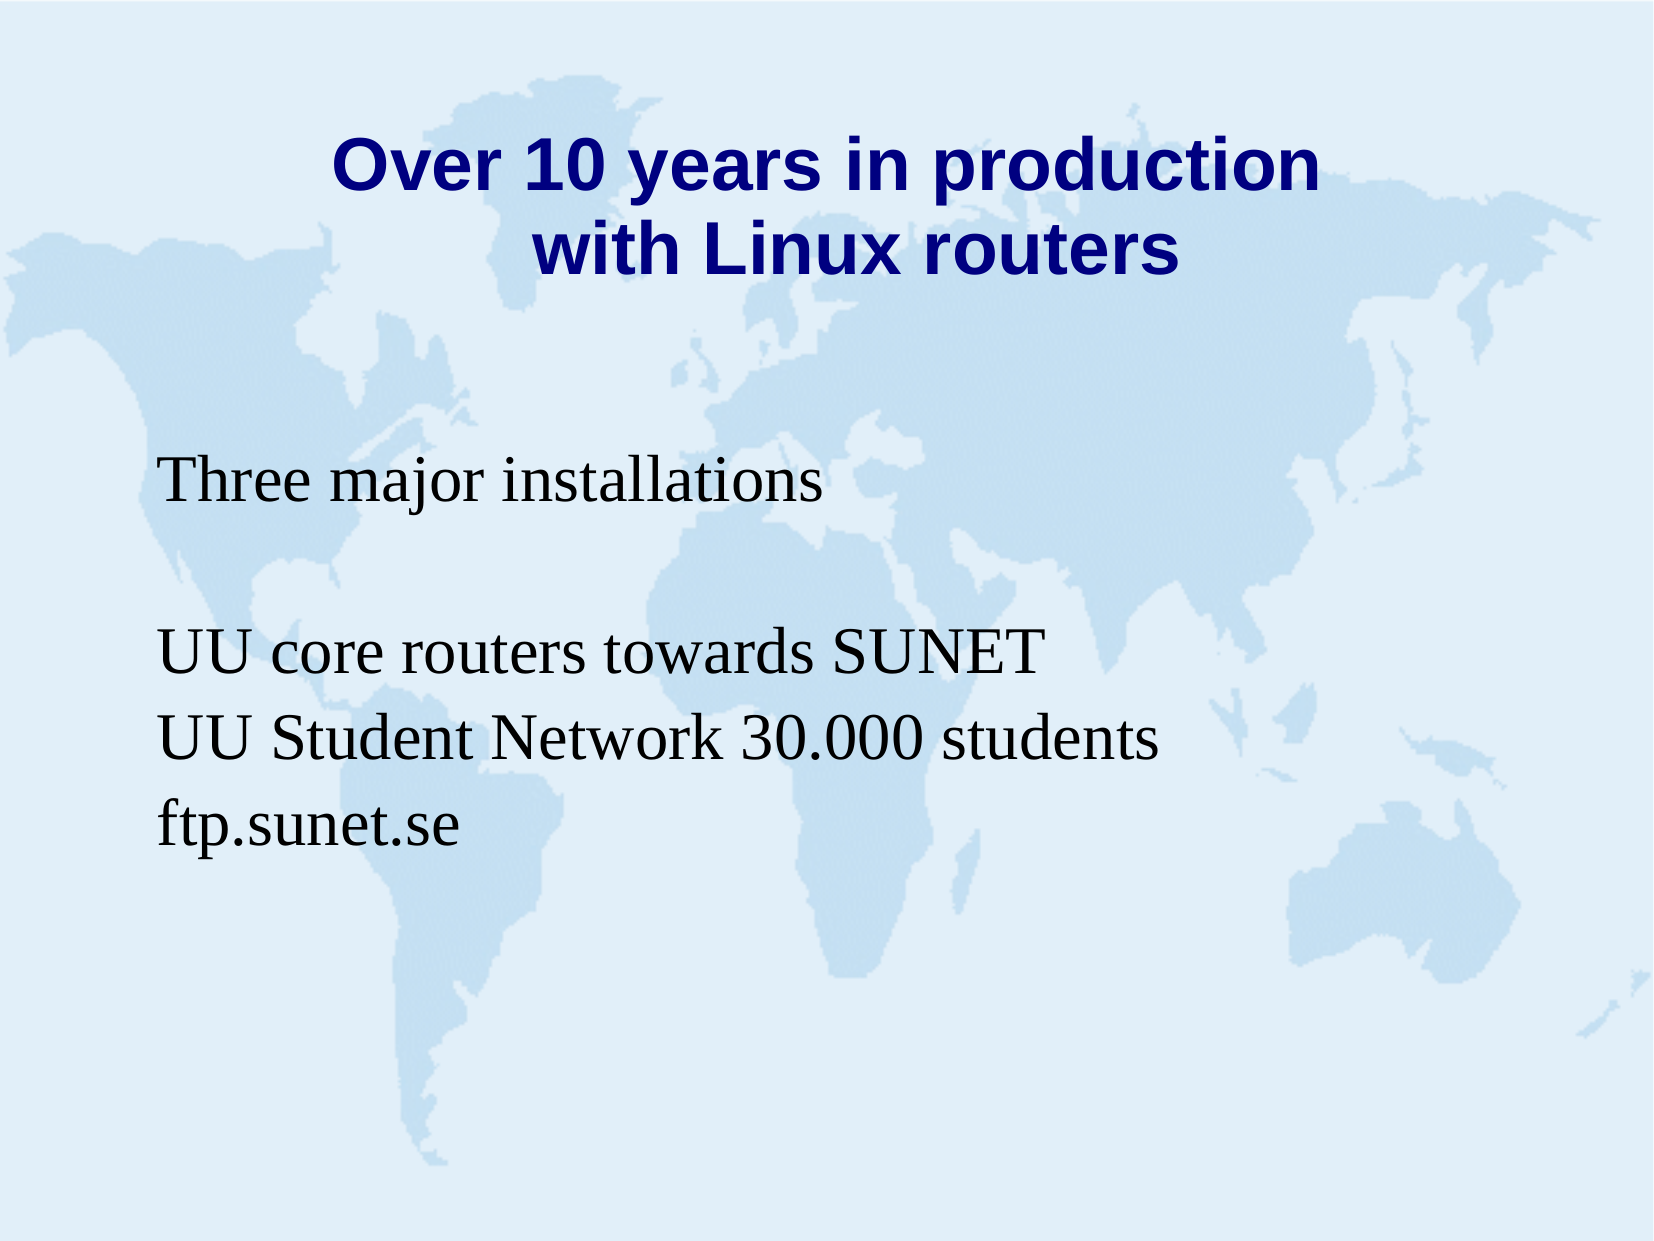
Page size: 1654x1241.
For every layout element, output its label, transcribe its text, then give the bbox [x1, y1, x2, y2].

picture [0, 0, 1654, 1241]
title Over 10 years in production with Linux routers [121, 102, 1534, 311]
subtitle Three major installations UU core routers towards SUNET UU Student Network 30.000 students ftp.sunet.se [121, 352, 1534, 950]
